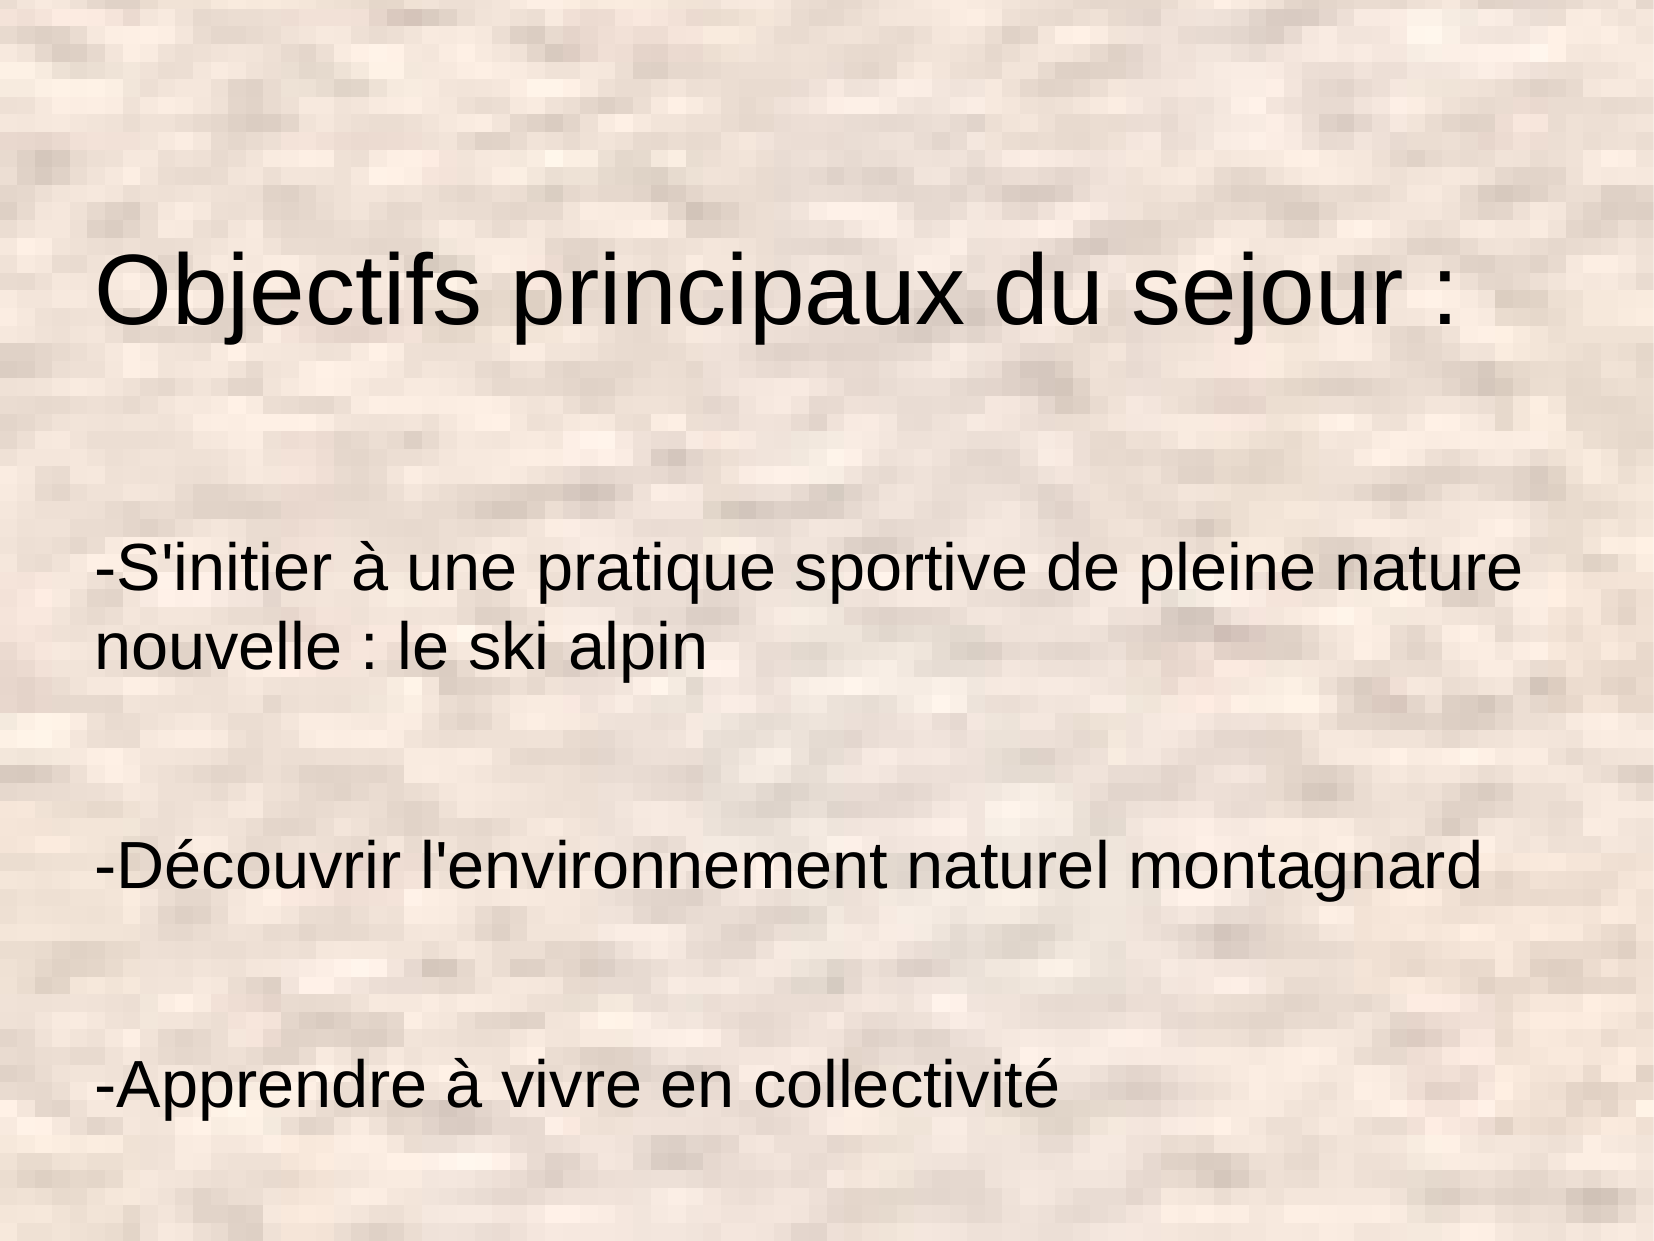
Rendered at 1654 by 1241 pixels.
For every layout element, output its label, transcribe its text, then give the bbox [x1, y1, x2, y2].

list Objectifs principaux du sejour : -S'initier à une pratique sportive de pleine nature nouvelle : le ski alpin -Découvrir l'environnement naturel montagnard -Apprendre à vivre en collectivité [94, 224, 1583, 1040]
picture [0, 0, 1654, 1241]
